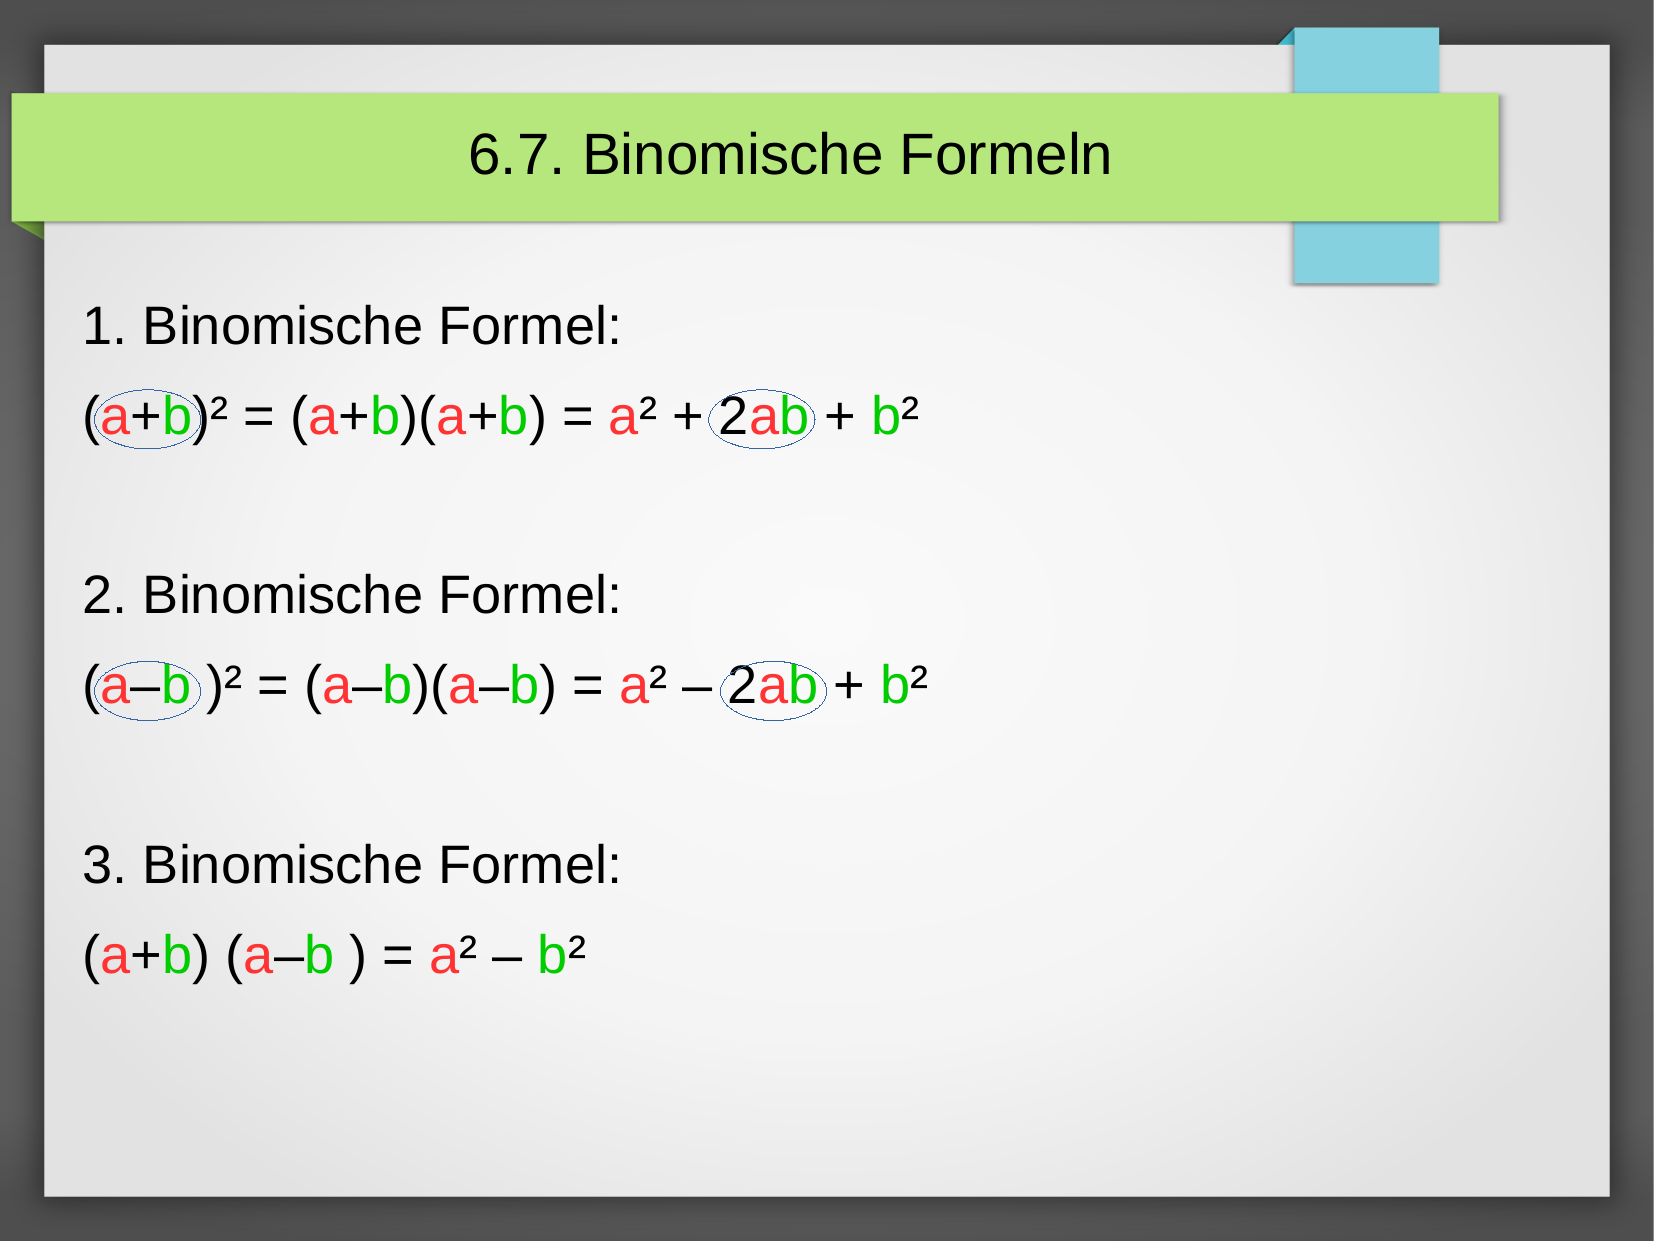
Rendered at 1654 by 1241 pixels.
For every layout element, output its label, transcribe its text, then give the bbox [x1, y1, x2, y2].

text_box [94, 389, 201, 449]
text_box [94, 661, 201, 721]
title 6.7. Binomische Formeln [82, 70, 1501, 239]
text_box [708, 389, 816, 449]
list 1. Binomische Formel: (a+b)² = (a+b)(a+b) = a² + 2ab + b² 2. Binomische Formel: (a–b )² = (a–b)(a–b) = a² – 2ab + b² 3. Binomische Formel: (a+b) (a–b ) = a² – b² [82, 295, 1571, 1015]
picture [0, 0, 1654, 1241]
text_box [720, 661, 827, 721]
